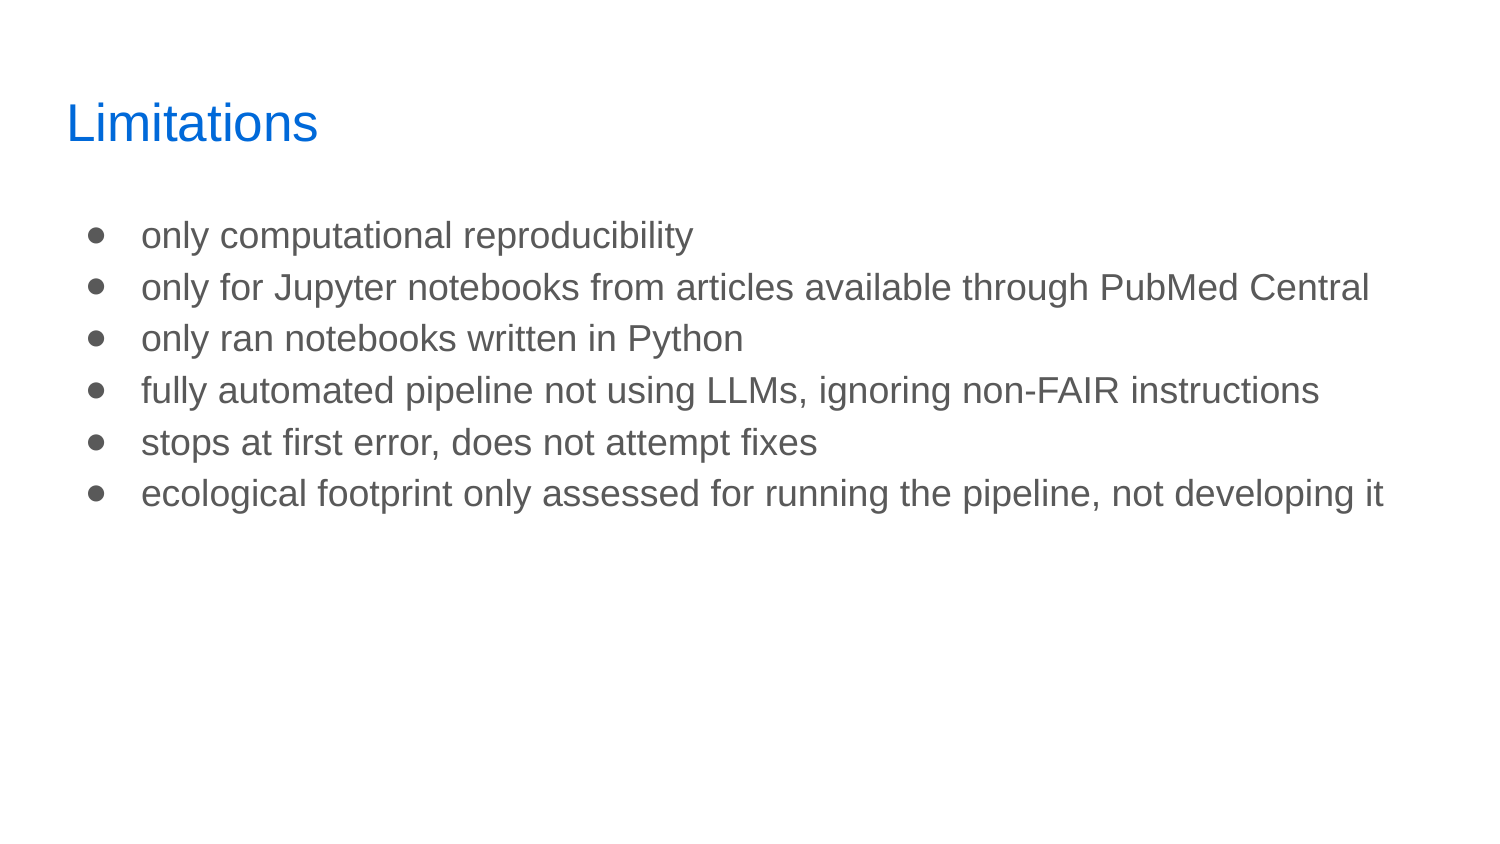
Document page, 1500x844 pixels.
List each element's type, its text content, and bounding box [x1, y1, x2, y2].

list only computational reproducibility only for Jupyter notebooks from articles available through PubMed Central only ran notebooks written in Python fully automated pipeline not using LLMs, ignoring non-FAIR instructions stops at first error, does not attempt fixes ecological footprint only assessed for running the pipeline, not developing it [51, 189, 1449, 750]
title Limitations [51, 72, 1449, 167]
